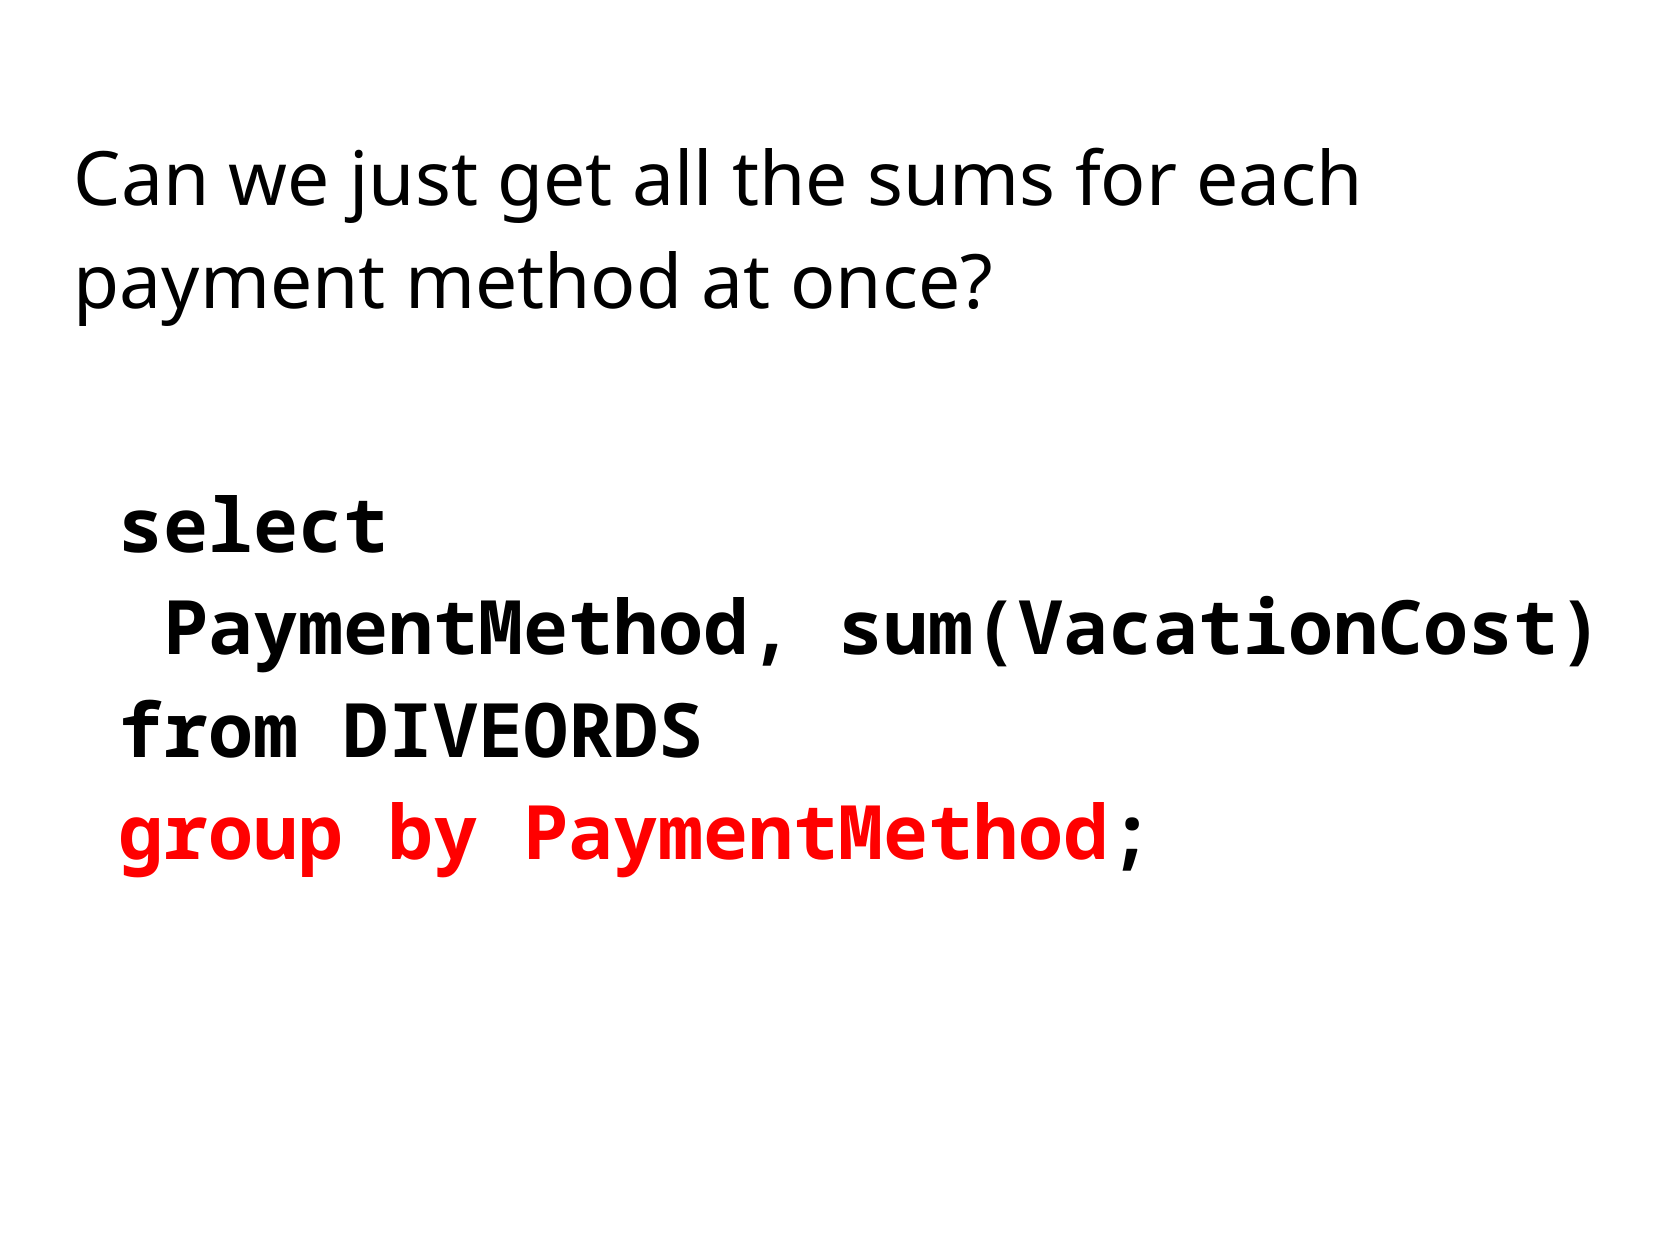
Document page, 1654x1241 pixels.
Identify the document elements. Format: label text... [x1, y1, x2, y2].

subtitle select PaymentMethod, sum(VacationCost) from DIVEORDS group by PaymentMethod; [118, 472, 1654, 1123]
text_box Can we just get all the sums for each payment method at once? [59, 118, 1565, 316]
